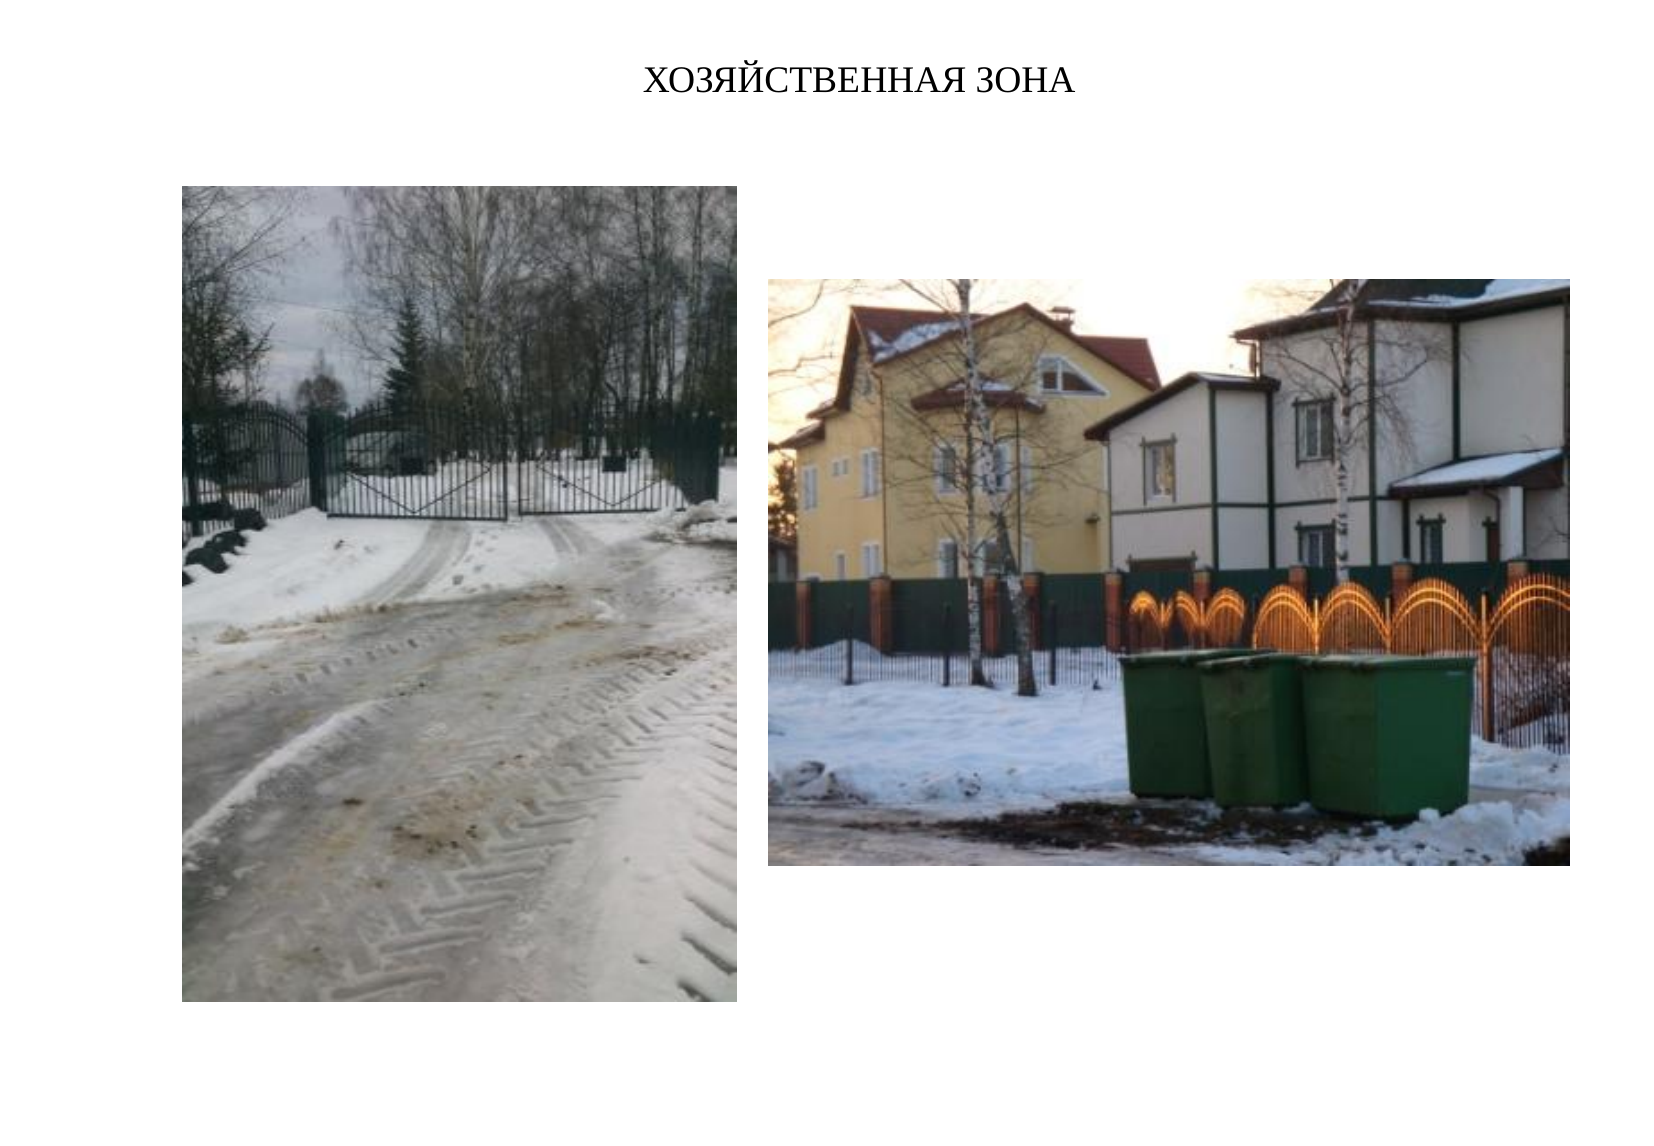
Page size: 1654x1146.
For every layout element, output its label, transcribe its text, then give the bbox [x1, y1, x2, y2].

text_box ХОЗЯЙСТВЕННАЯ ЗОНА [182, 45, 1537, 110]
picture [182, 186, 737, 1002]
picture [768, 279, 1570, 866]
